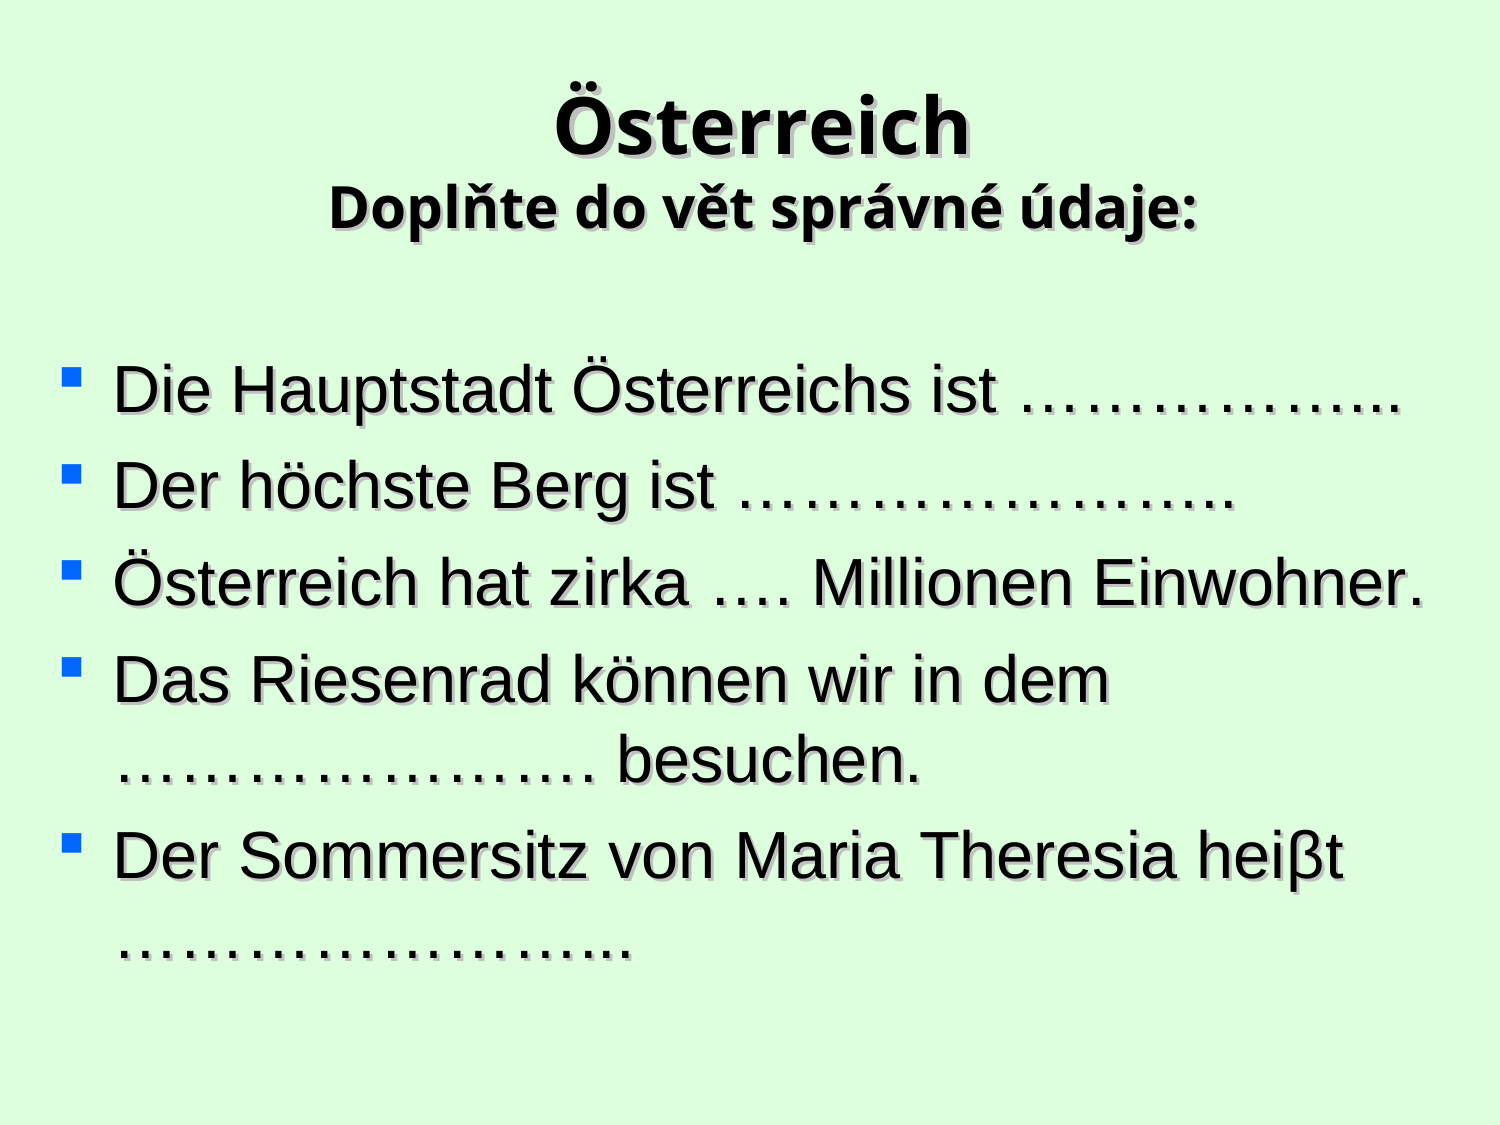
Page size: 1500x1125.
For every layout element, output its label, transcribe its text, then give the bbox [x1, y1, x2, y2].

list Die Hauptstadt Österreichs ist ……………... Der höchste Berg ist ………………….. Österreich hat zirka …. Millionen Einwohner. Das Riesenrad können wir in dem …………………. besuchen. Der Sommersitz von Maria Theresia heiβt …………………... [41, 338, 1452, 1059]
title Österreich Doplňte do vět správné údaje: [75, 40, 1451, 276]
